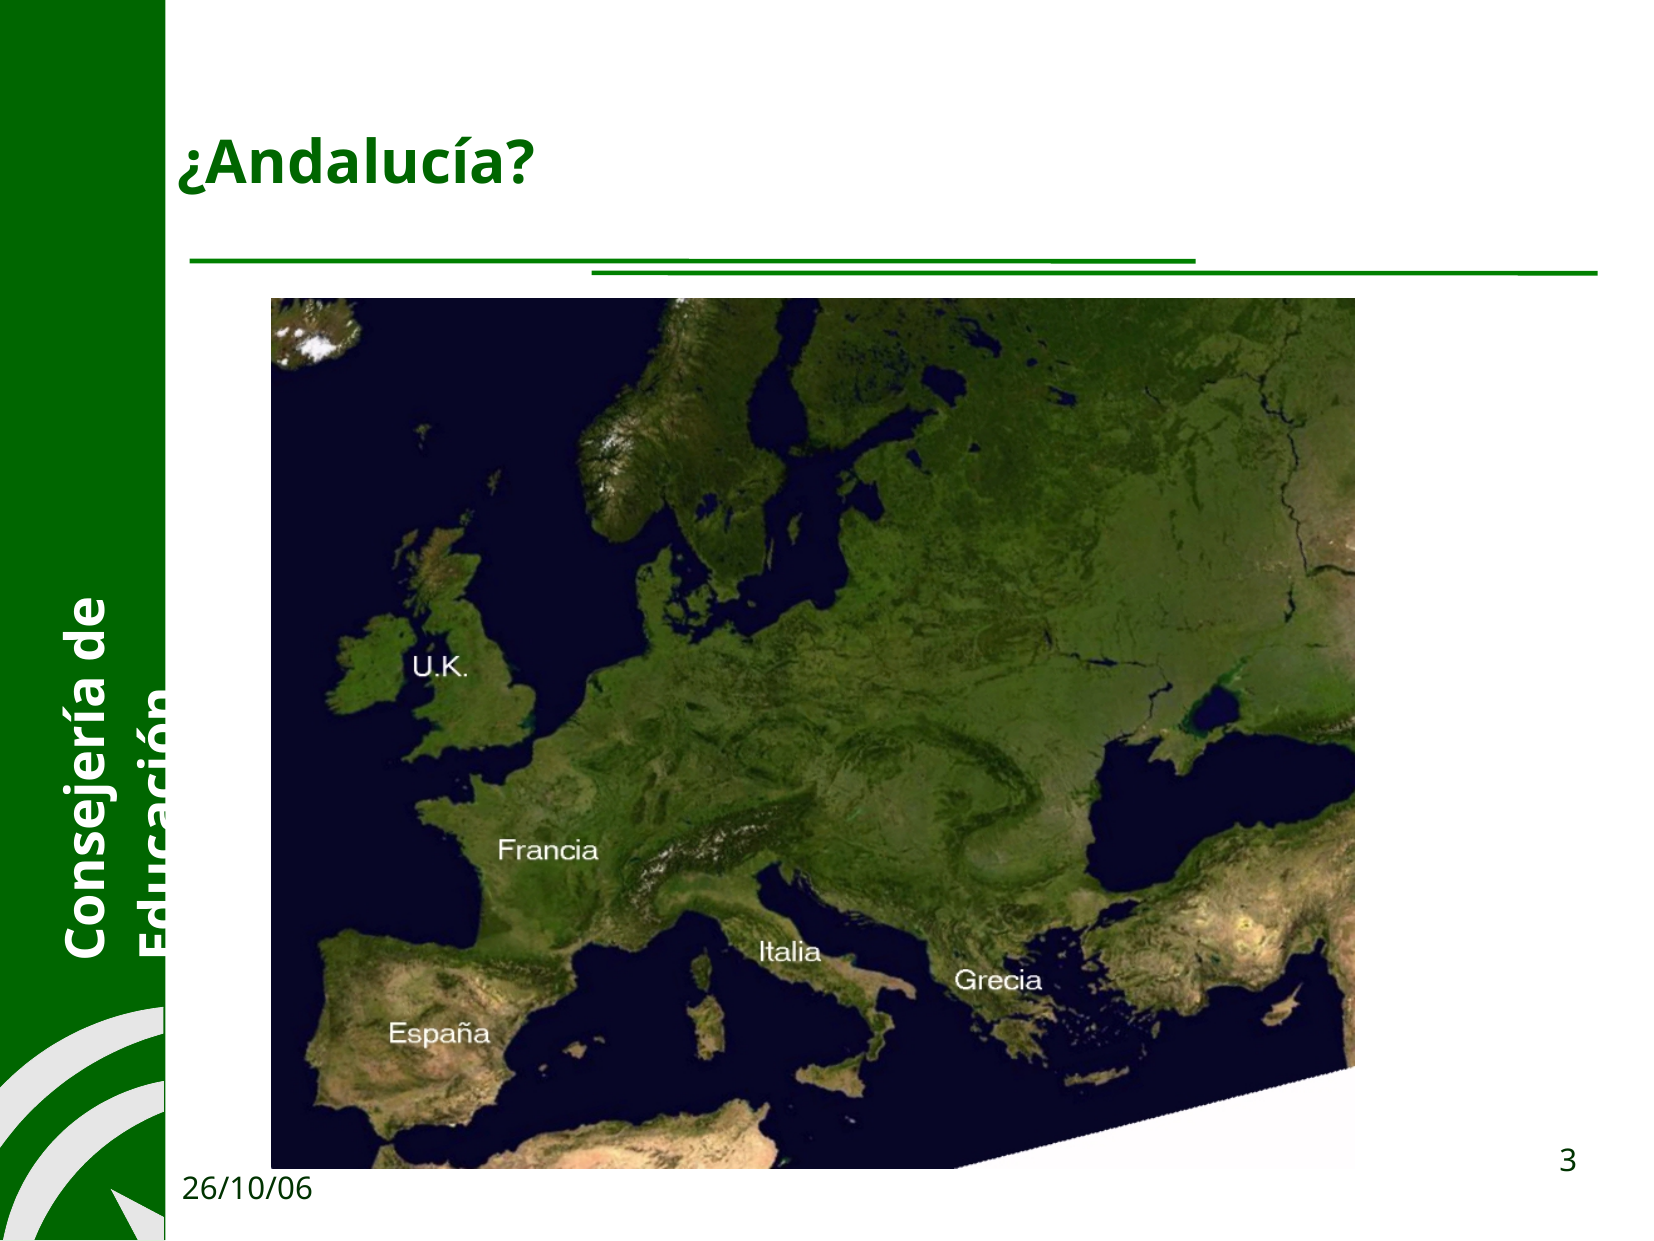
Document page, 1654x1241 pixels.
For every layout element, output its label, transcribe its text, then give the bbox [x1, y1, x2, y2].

title ¿Andalucía? [177, 49, 1572, 257]
picture [271, 298, 1355, 1169]
